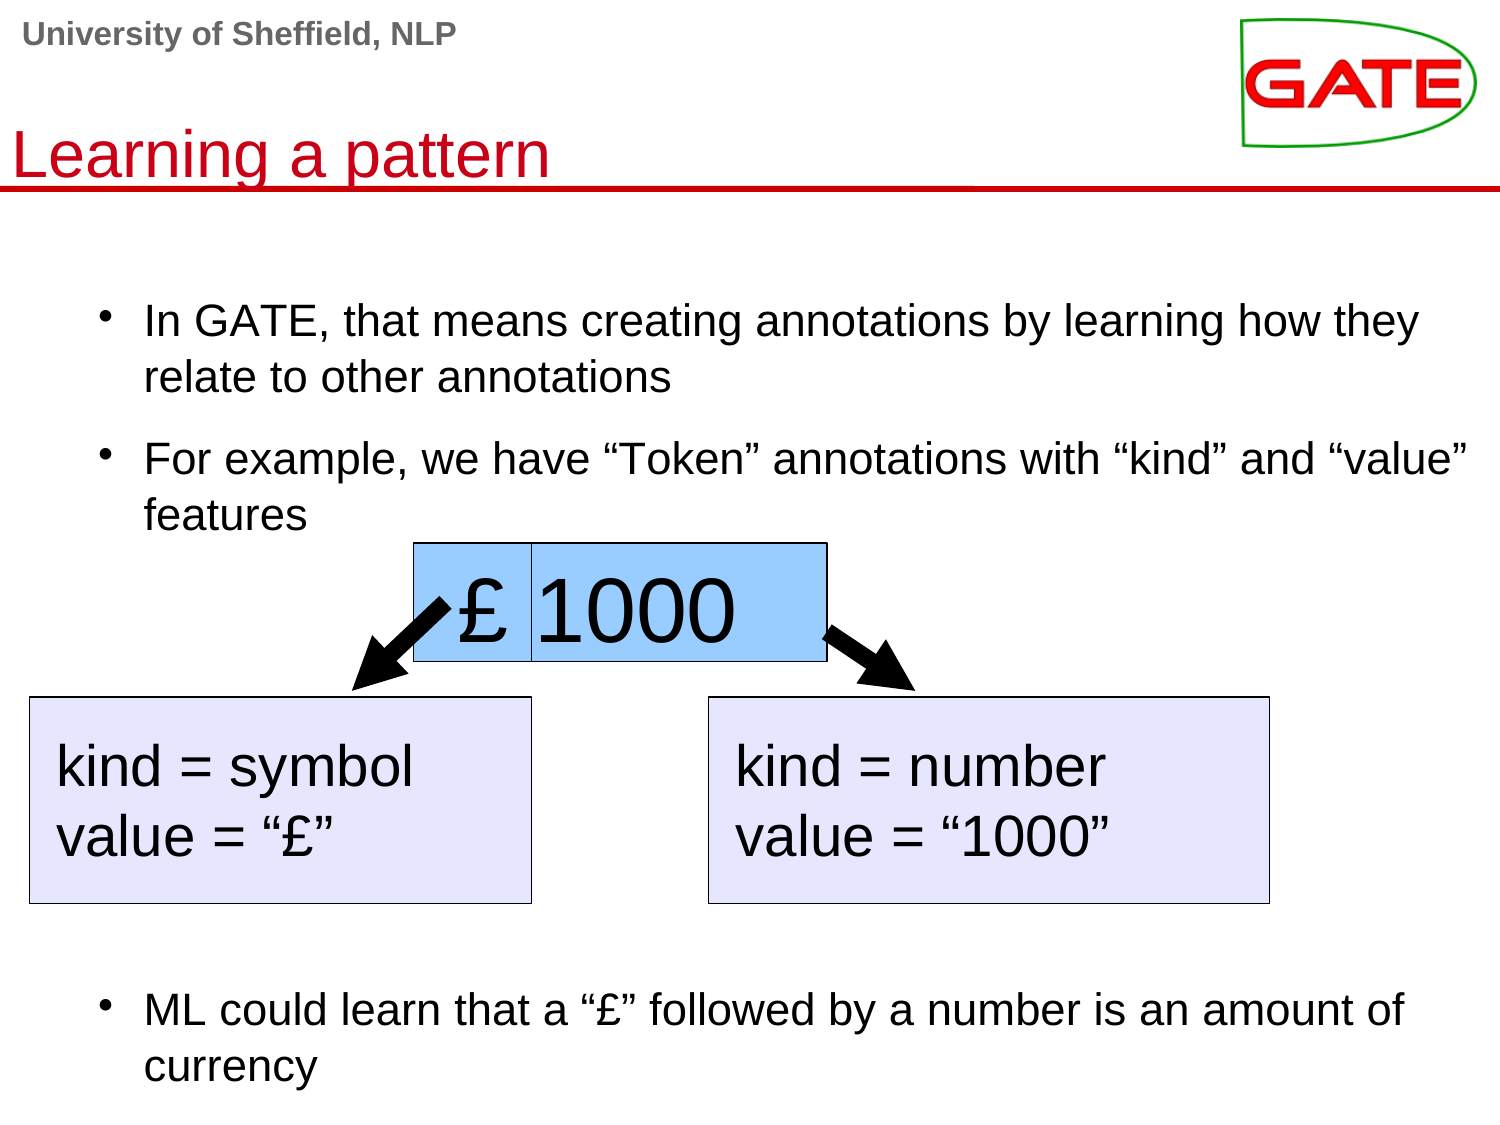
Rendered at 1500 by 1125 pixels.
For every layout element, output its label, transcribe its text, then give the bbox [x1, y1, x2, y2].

picture [1240, 18, 1477, 49]
text_box kind = symbol value = “£” [41, 720, 573, 876]
text_box kind = number value = “1000” [720, 720, 1253, 876]
text_box £ 1000 [442, 543, 1063, 669]
list In GATE, that means creating annotations by learning how they relate to other annotations For example, we have “Token” annotations with “kind” and “value” features ML could learn that a “£” followed by a number is an amount of currency [82, 290, 1477, 1093]
title Learning a pattern [11, 49, 1500, 257]
text_box [29, 696, 82, 904]
text_box [708, 696, 1270, 904]
